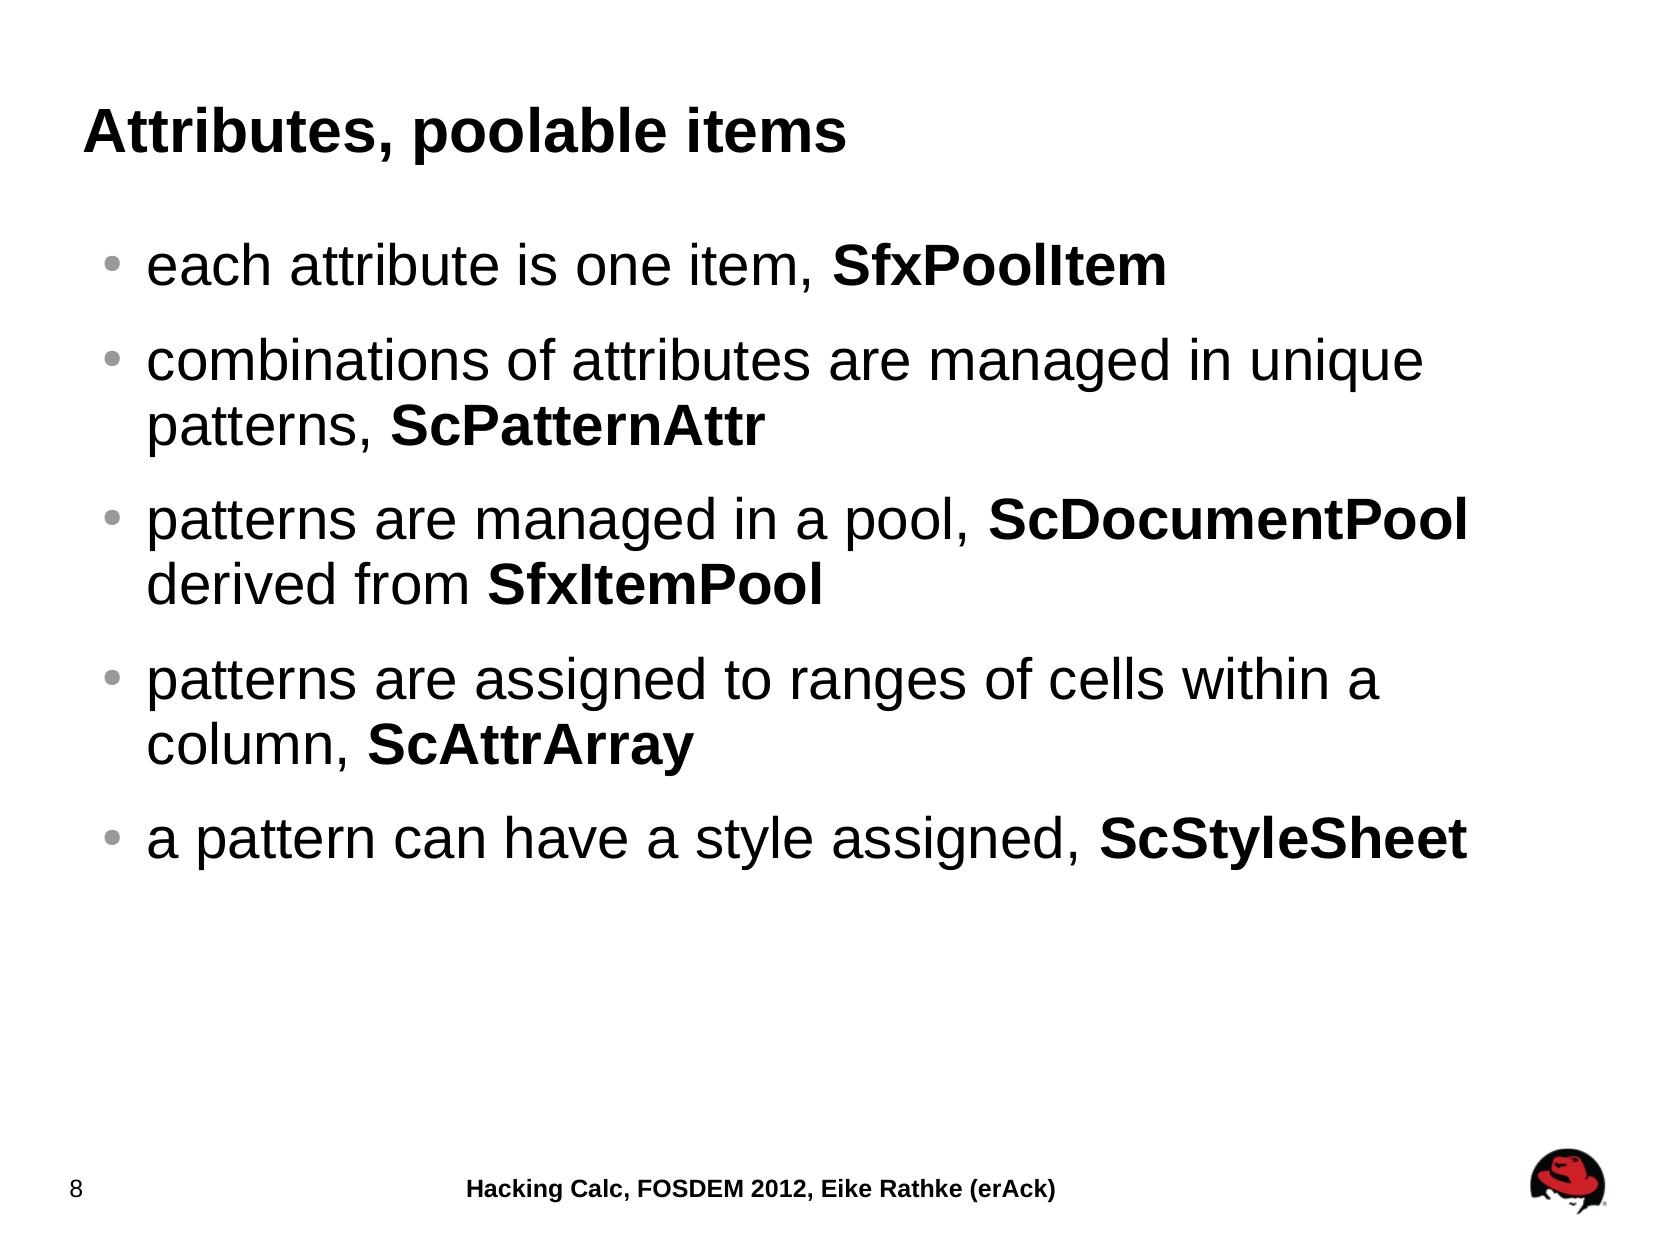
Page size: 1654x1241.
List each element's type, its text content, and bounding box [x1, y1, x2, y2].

list each attribute is one item, SfxPoolItem combinations of attributes are managed in unique patterns, ScPatternAttr patterns are managed in a pool, ScDocumentPool derived from SfxItemPool patterns are assigned to ranges of cells within a column, ScAttrArray a pattern can have a style assigned, ScStyleSheet [86, 232, 1576, 1027]
picture [1529, 1146, 1613, 1224]
title Attributes, poolable items [82, 37, 1571, 226]
